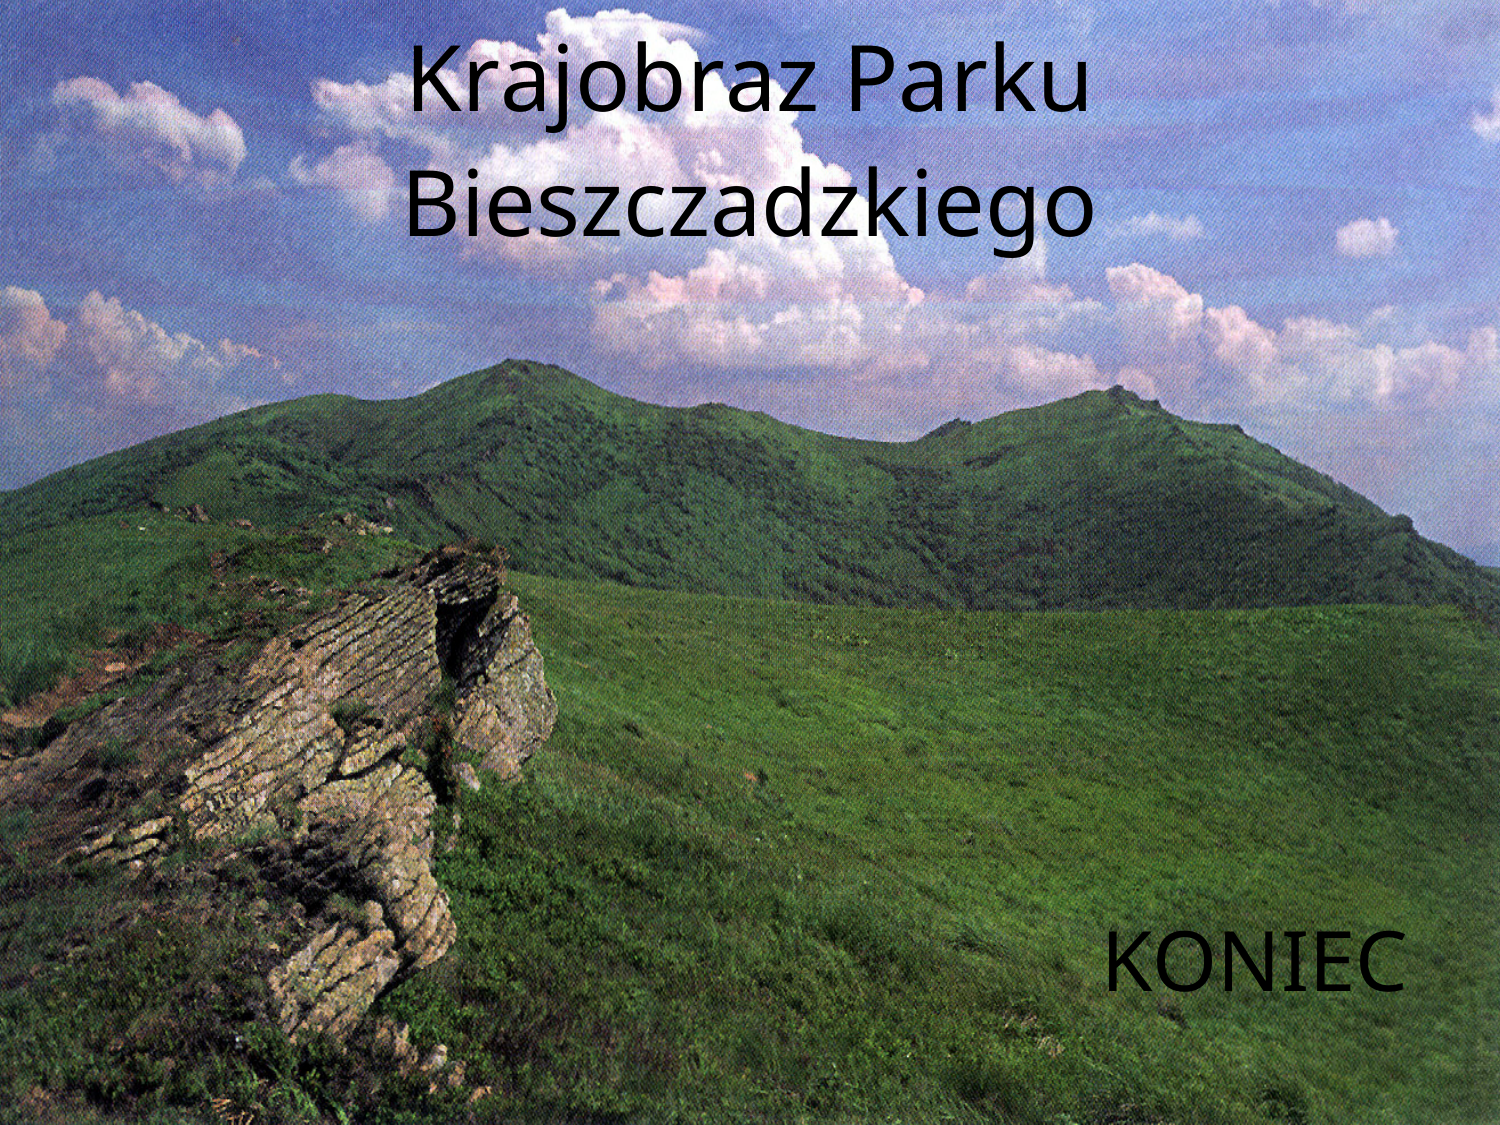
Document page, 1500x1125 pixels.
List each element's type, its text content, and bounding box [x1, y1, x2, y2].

title Krajobraz Parku Bieszczadzkiego [75, 21, 1426, 257]
subtitle KONIEC [1062, 856, 1447, 1063]
picture [0, 0, 1500, 1125]
